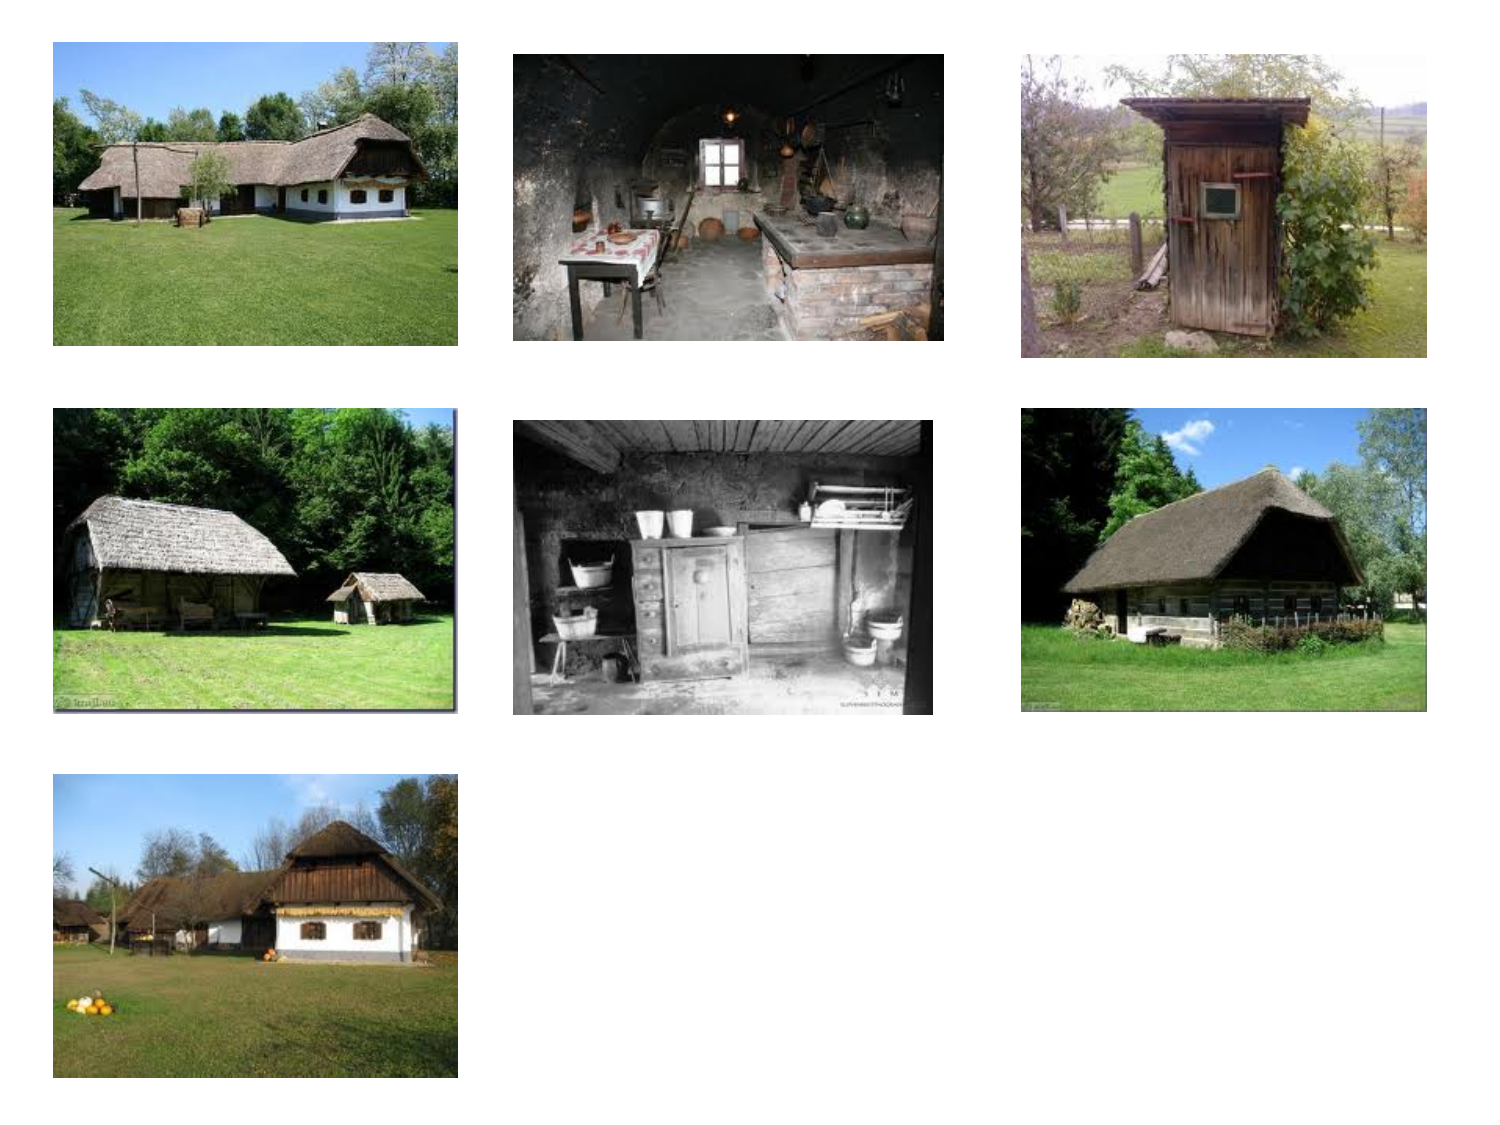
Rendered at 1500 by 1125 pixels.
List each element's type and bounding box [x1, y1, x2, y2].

picture [53, 774, 458, 1079]
picture [513, 54, 944, 341]
picture [53, 408, 458, 714]
picture [1021, 408, 1427, 712]
picture [513, 420, 933, 715]
picture [53, 42, 458, 346]
picture [1021, 54, 1427, 358]
